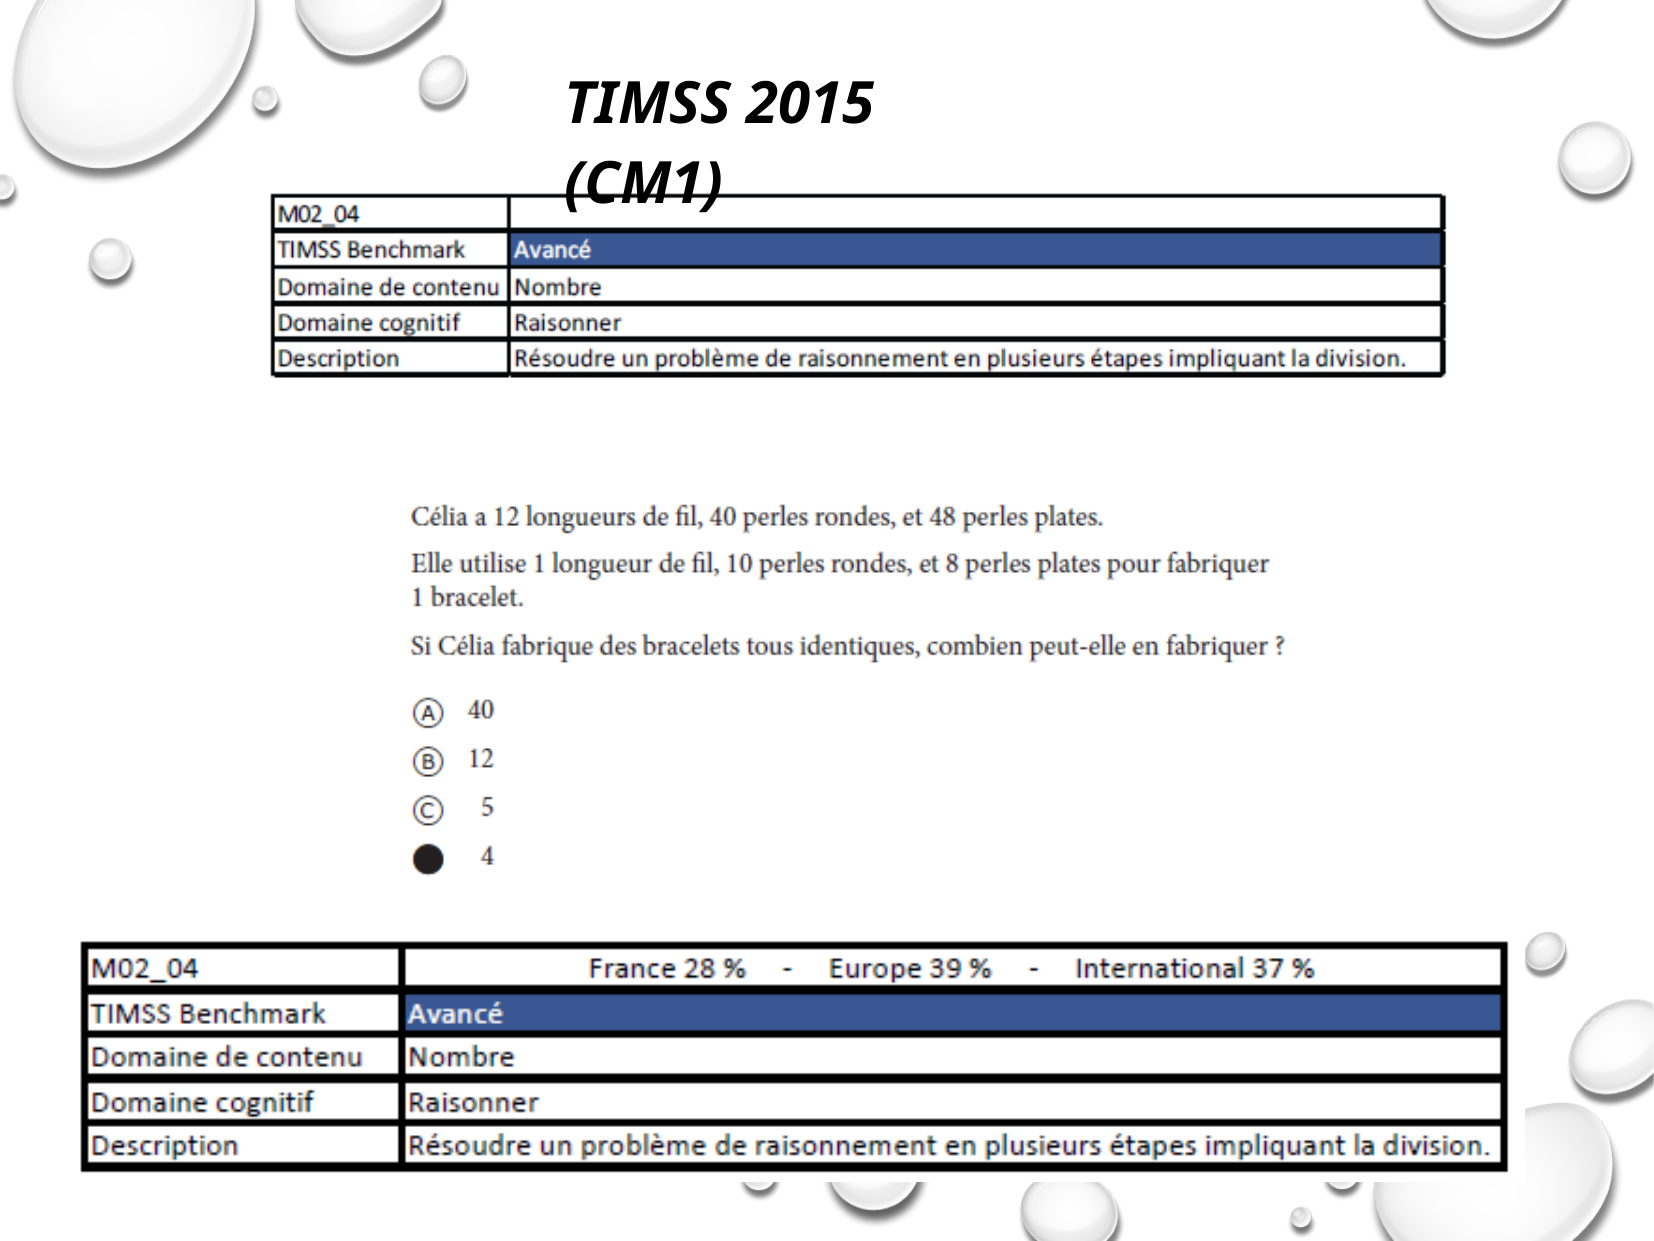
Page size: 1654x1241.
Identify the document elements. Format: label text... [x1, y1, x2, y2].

picture [0, 0, 1654, 1241]
text_box TIMSS 2015 (CM1) [549, 54, 1015, 134]
